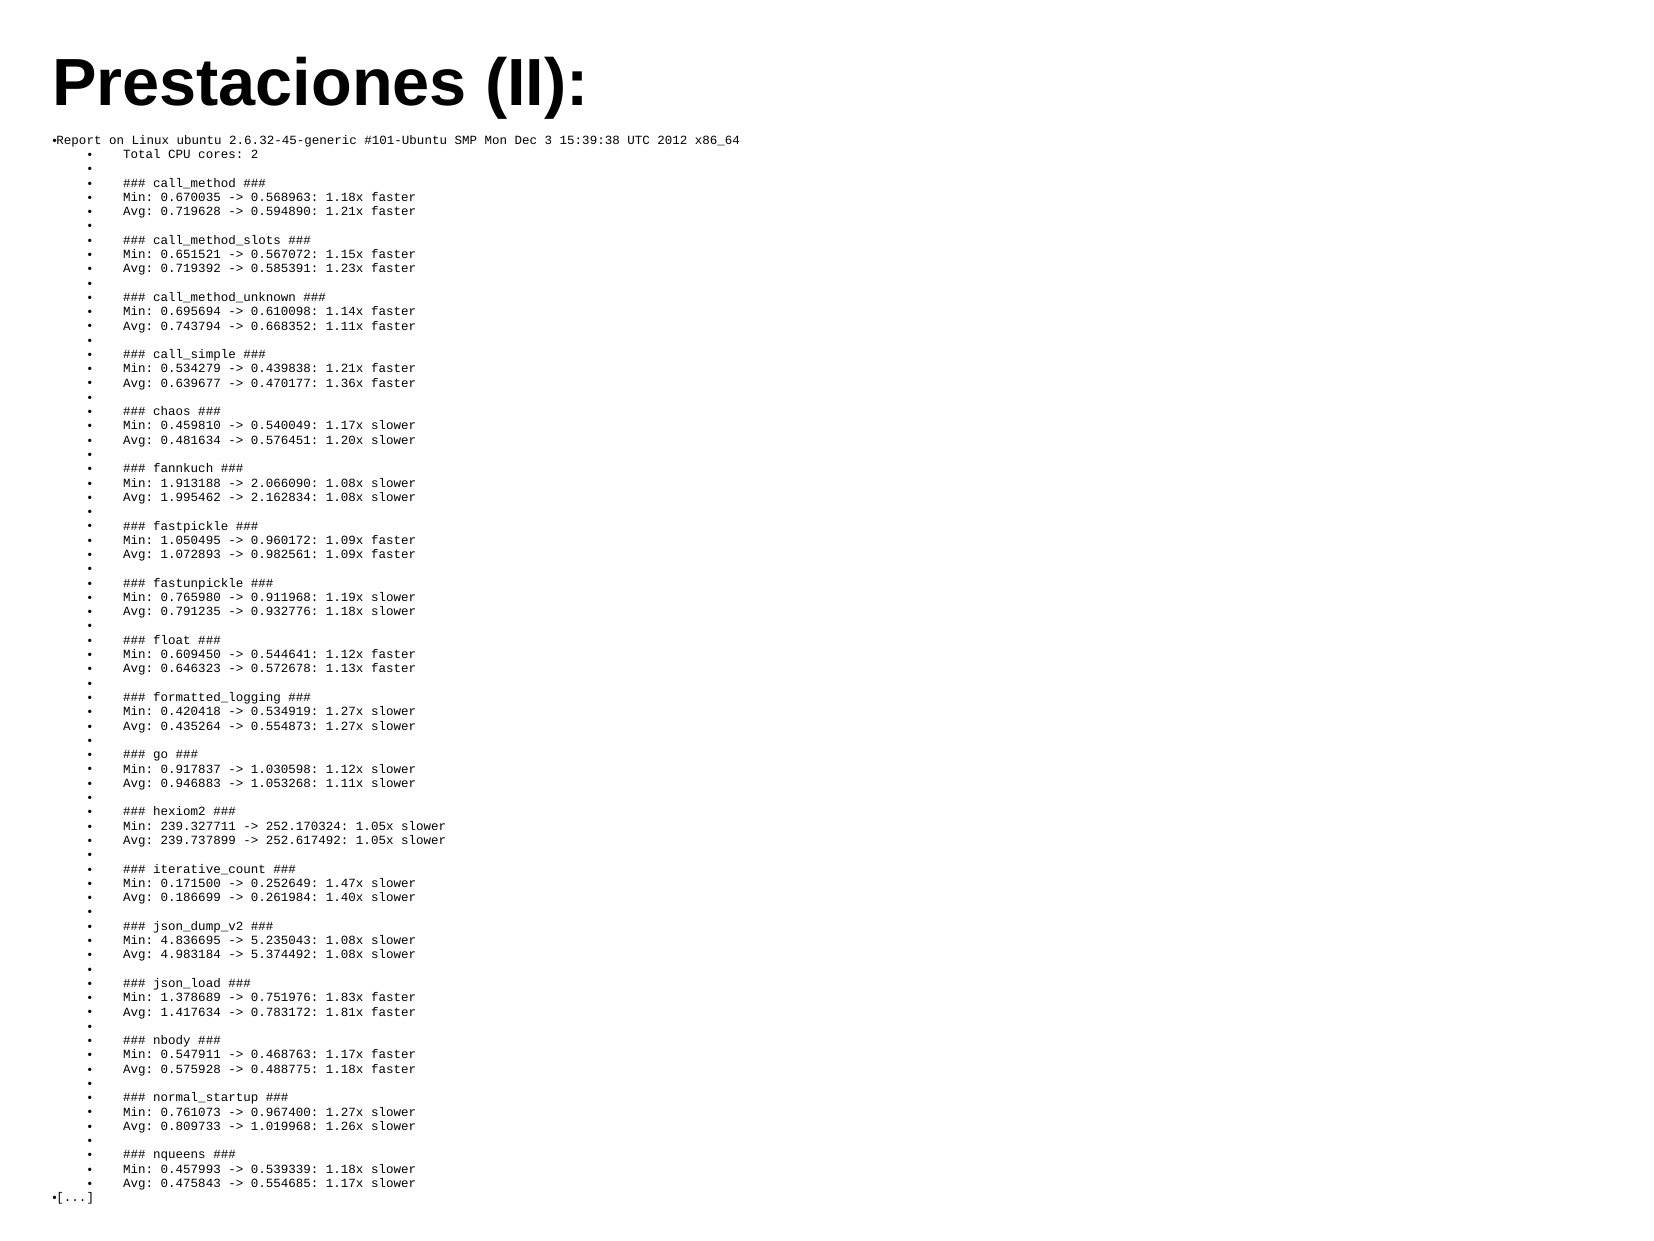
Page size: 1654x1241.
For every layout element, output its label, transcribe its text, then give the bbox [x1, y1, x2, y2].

text_box Prestaciones (II): Report on Linux ubuntu 2.6.32-45-generic #101-Ubuntu SMP Mon Dec 3 15:39:38 UTC 2012 x86_64 Total CPU cores: 2 ### call_method ### Min: 0.670035 -> 0.568963: 1.18x faster Avg: 0.719628 -> 0.594890: 1.21x faster ### call_method_slots ### Min: 0.651521 -> 0.567072: 1.15x faster Avg: 0.719392 -> 0.585391: 1.23x faster ### call_method_unknown ### Min: 0.695694 -> 0.610098: 1.14x faster Avg: 0.743794 -> 0.668352: 1.11x faster ### call_simple ### Min: 0.534279 -> 0.439838: 1.21x faster Avg: 0.639677 -> 0.470177: 1.36x faster ### chaos ### Min: 0.459810 -> 0.540049: 1.17x slower Avg: 0.481634 -> 0.576451: 1.20x slower ### fannkuch ### Min: 1.913188 -> 2.066090: 1.08x slower Avg: 1.995462 -> 2.162834: 1.08x slower ### fastpickle ### Min: 1.050495 -> 0.960172: 1.09x faster Avg: 1.072893 -> 0.982561: 1.09x faster ### fastunpickle ### Min: 0.765980 -> 0.911968: 1.19x slower Avg: 0.791235 -> 0.932776: 1.18x slower ### float ### Min: 0.609450 -> 0.544641: 1.12x faster Avg: 0.646323 -> 0.572678: 1.13x faster ### formatted_logging ### Min: 0.420418 -> 0.534919: 1.27x slower Avg: 0.435264 -> 0.554873: 1.27x slower ### go ### Min: 0.917837 -> 1.030598: 1.12x slower Avg: 0.946883 -> 1.053268: 1.11x slower ### hexiom2 ### Min: 239.327711 -> 252.170324: 1.05x slower Avg: 239.737899 -> 252.617492: 1.05x slower ### iterative_count ### Min: 0.171500 -> 0.252649: 1.47x slower Avg: 0.186699 -> 0.261984: 1.40x slower ### json_dump_v2 ### Min: 4.836695 -> 5.235043: 1.08x slower Avg: 4.983184 -> 5.374492: 1.08x slower ### json_load ### Min: 1.378689 -> 0.751976: 1.83x faster Avg: 1.417634 -> 0.783172: 1.81x faster ### nbody ### Min: 0.547911 -> 0.468763: 1.17x faster Avg: 0.575928 -> 0.488775: 1.18x faster ### normal_startup ### Min: 0.761073 -> 0.967400: 1.27x slower Avg: 0.809733 -> 1.019968: 1.26x slower ### nqueens ### Min: 0.457993 -> 0.539339: 1.18x slower Avg: 0.475843 -> 0.554685: 1.17x slower [...] [37, 37, 1613, 1213]
